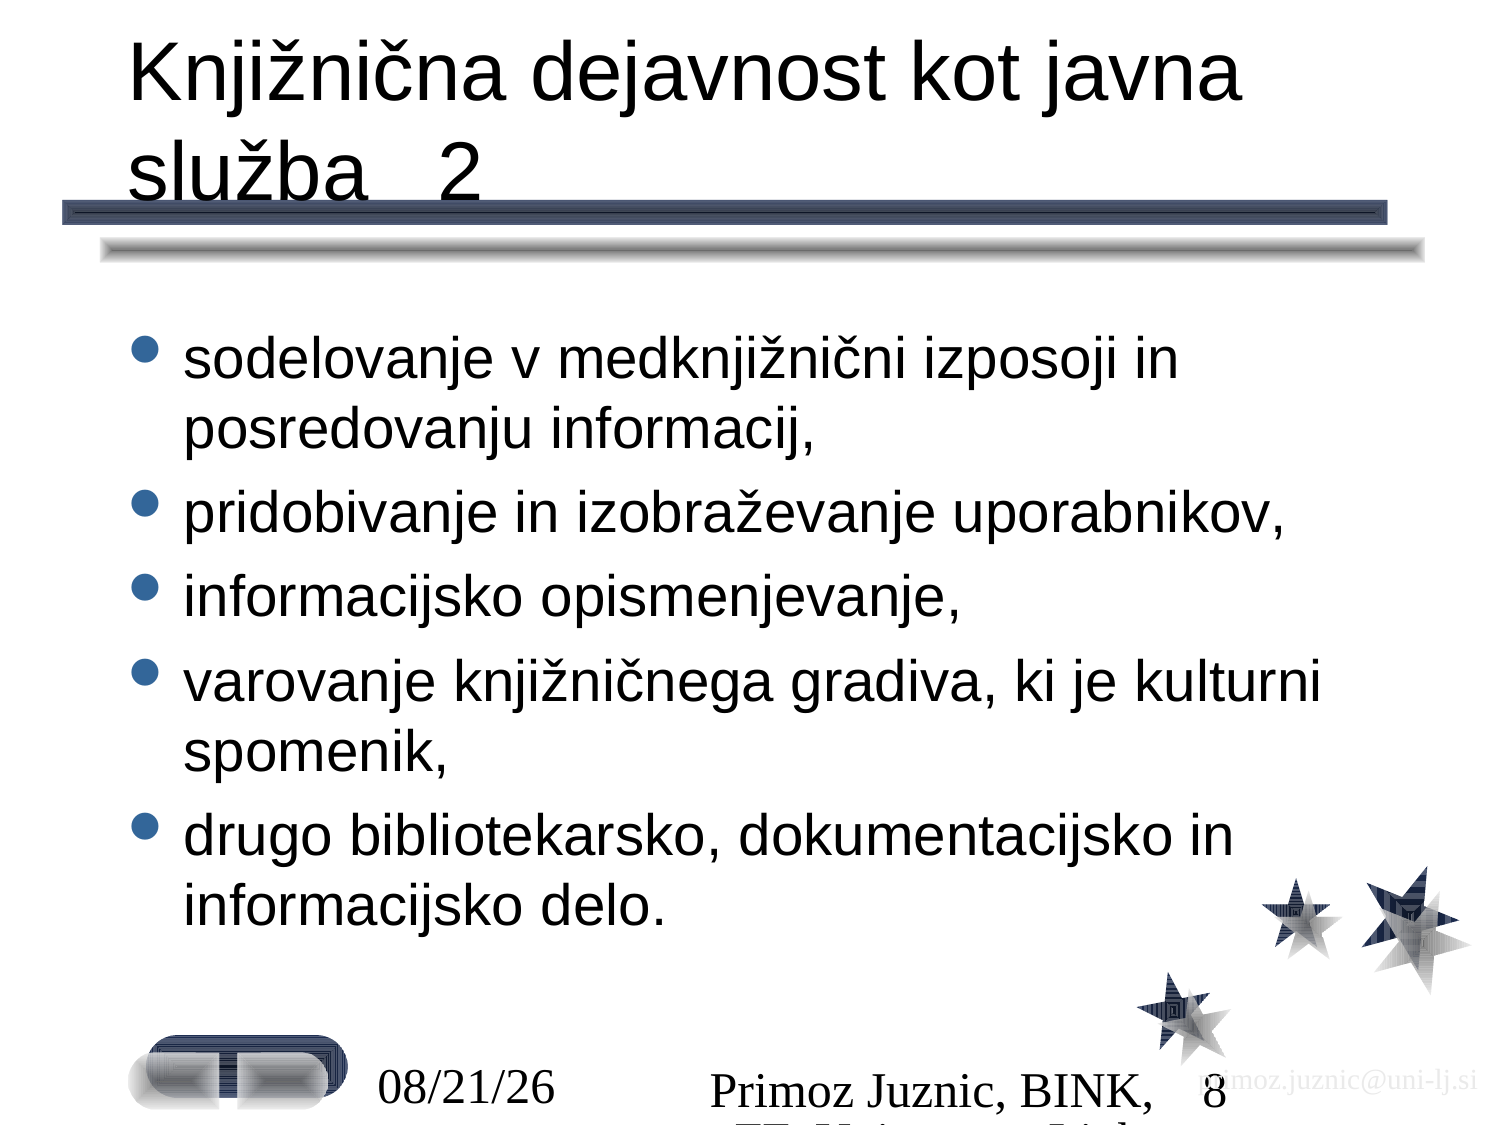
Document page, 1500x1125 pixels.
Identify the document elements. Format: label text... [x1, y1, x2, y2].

title Knjižnična dejavnost kot javna služba 2 [112, 9, 1388, 225]
list sodelovanje v medknjižnični izposoji in posredovanju informacij, pridobivanje in izobraževanje uporabnikov, informacijsko opismenjevanje, varovanje knjižničnega gradiva, ki je kulturni spomenik, drugo bibliotekarsko, dokumentacijsko in informacijsko delo. [112, 312, 1388, 988]
